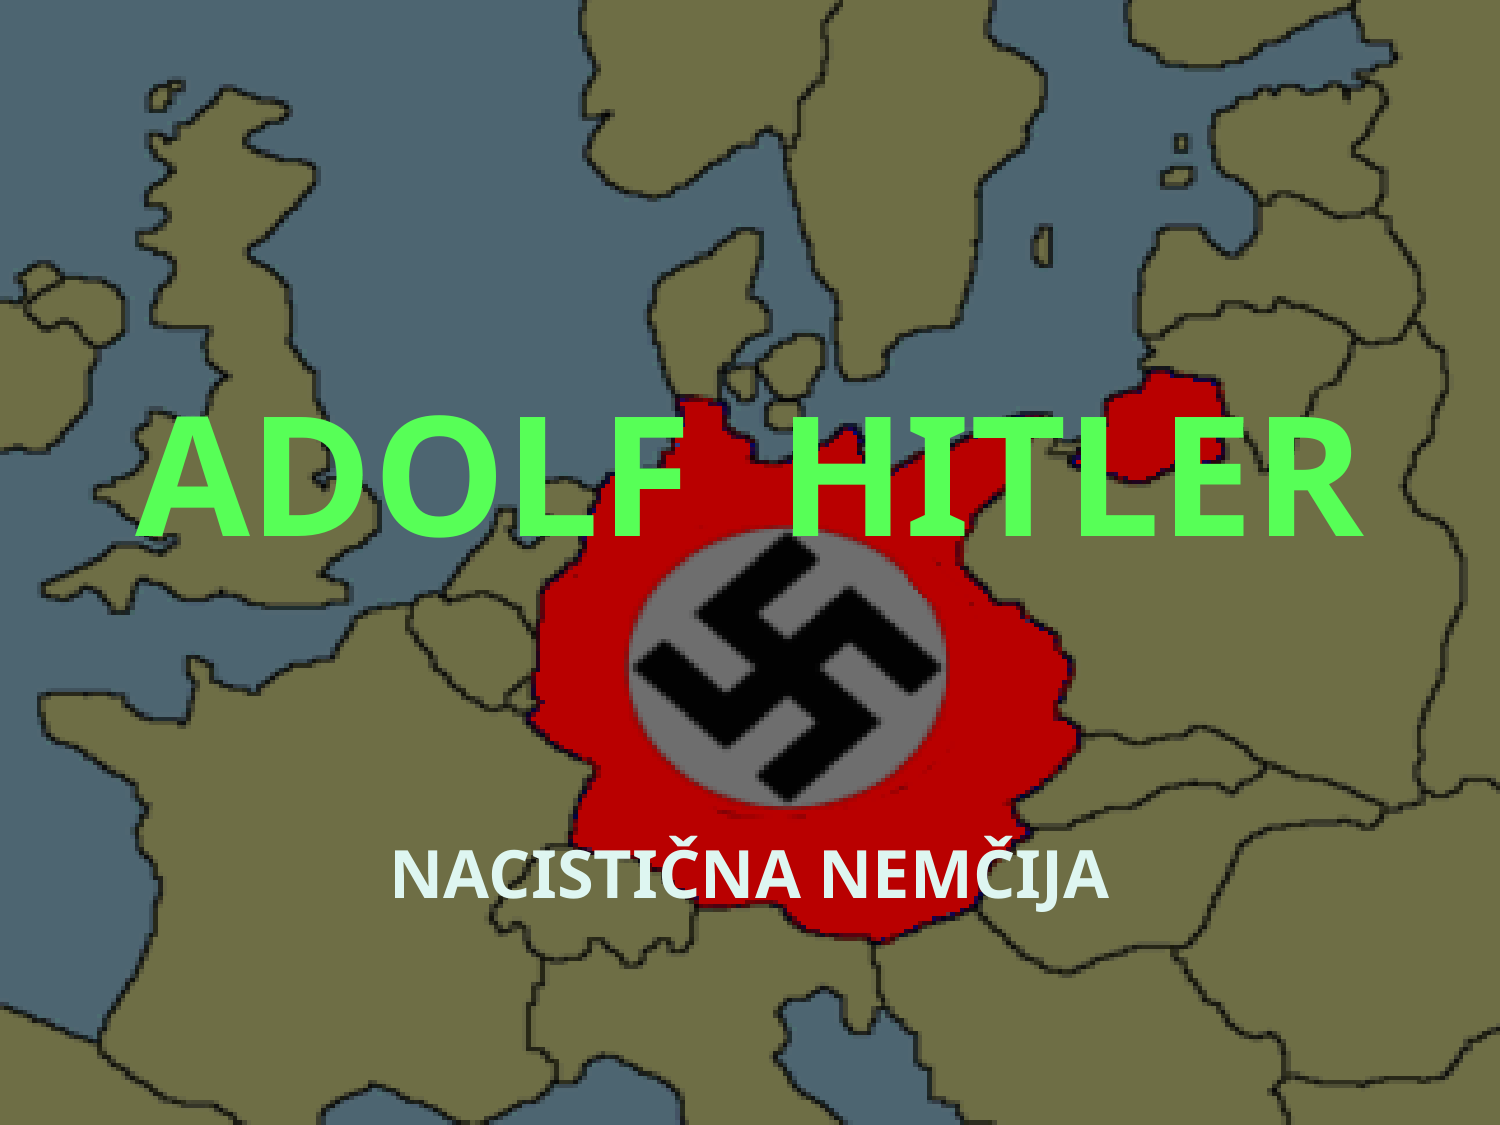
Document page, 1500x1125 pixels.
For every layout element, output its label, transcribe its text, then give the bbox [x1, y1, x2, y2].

subtitle NACISTIČNA NEMČIJA [225, 637, 1275, 925]
title ADOLF HITLER [112, 349, 1388, 591]
picture [0, 0, 1500, 1125]
